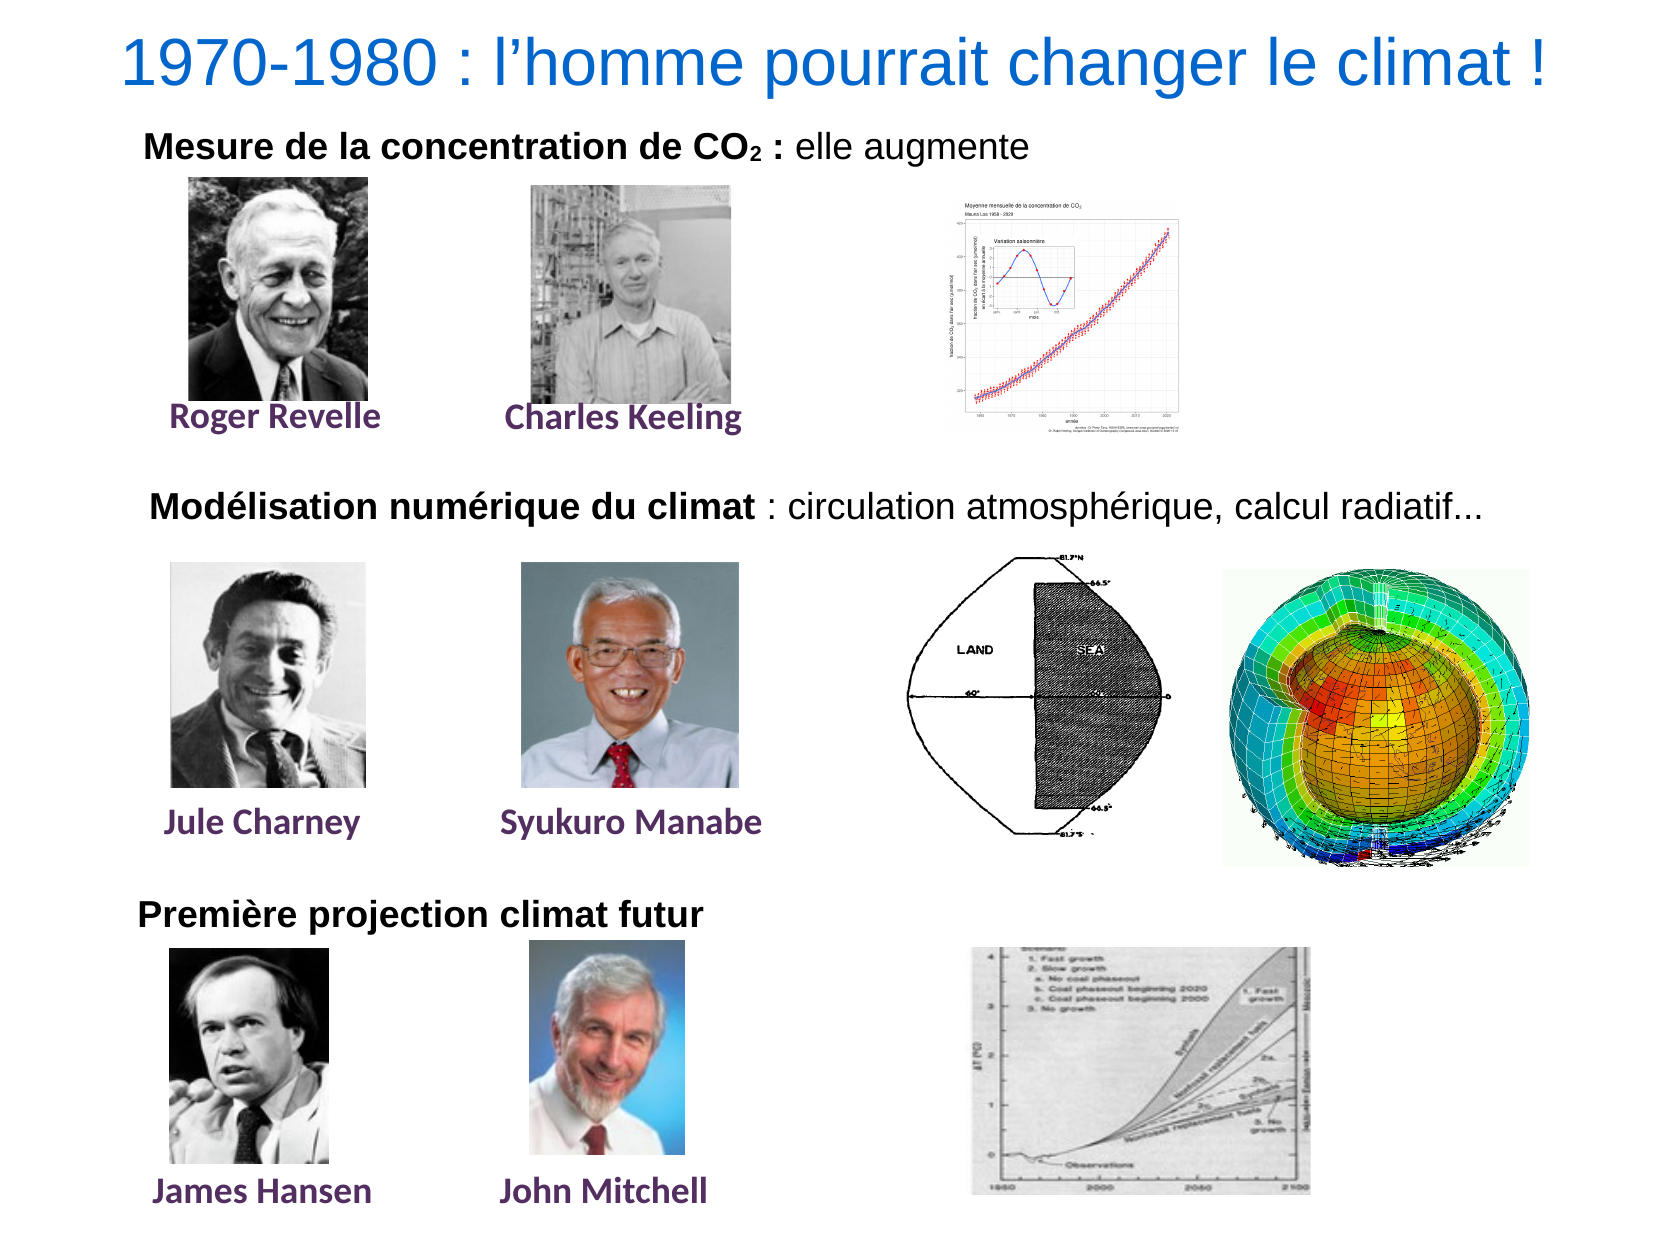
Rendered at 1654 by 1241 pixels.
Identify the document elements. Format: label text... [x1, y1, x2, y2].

text_box Première projection climat futur [122, 885, 1616, 943]
picture [529, 940, 1311, 1195]
text_box Modélisation numérique du climat : circulation atmosphérique, calcul radiatif... [134, 478, 1628, 535]
picture [521, 535, 1184, 885]
text_box James Hansen [123, 1158, 402, 1241]
picture [1222, 569, 1530, 867]
text_box Roger Revelle [124, 384, 427, 456]
text_box Jule Charney [123, 789, 402, 879]
picture [188, 177, 368, 384]
picture [169, 948, 329, 1158]
picture [170, 562, 366, 788]
text_box Syukuro Manabe [446, 789, 817, 883]
title 1970-1980 : l’homme pourrait changer le climat ! [45, 13, 1624, 117]
text_box Charles Keeling [472, 384, 775, 457]
picture [530, 185, 1181, 478]
text_box John Mitchell [465, 1158, 743, 1241]
text_box Mesure de la concentration de CO2 : elle augmente [128, 117, 1622, 188]
